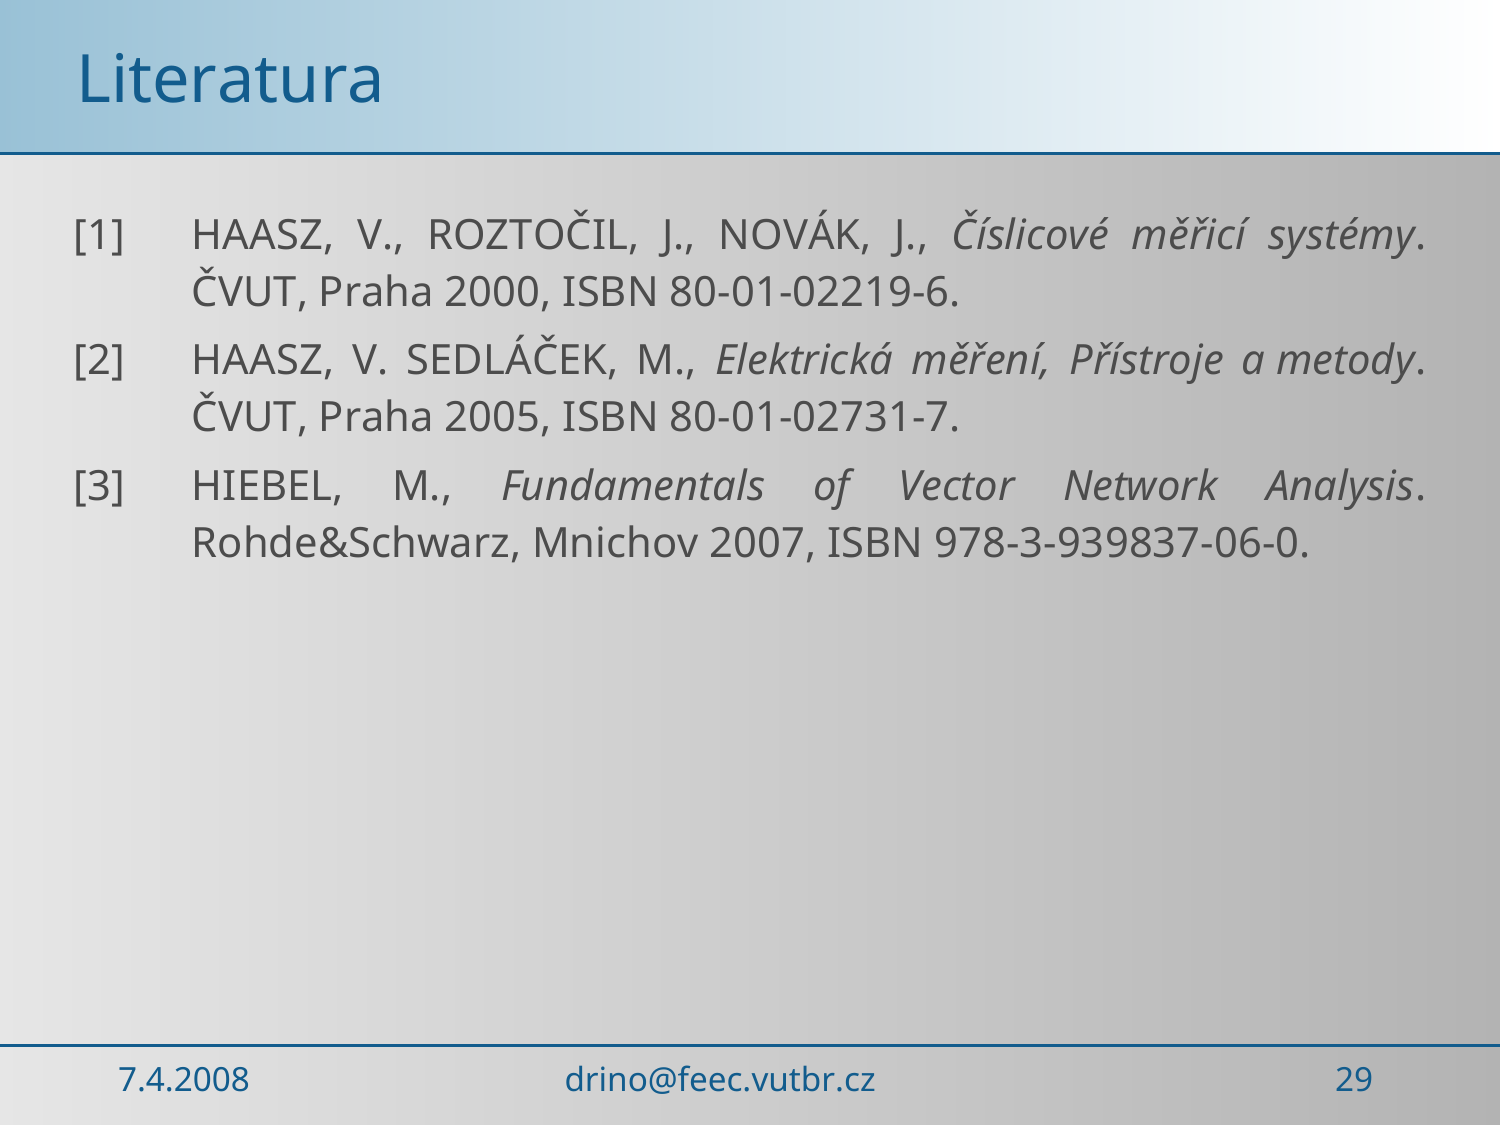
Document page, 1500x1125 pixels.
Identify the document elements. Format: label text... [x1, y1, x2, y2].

text_box [1] HAASZ, V., ROZTOČIL, J., NOVÁK, J., Číslicové měřicí systémy. ČVUT, Praha 2000, ISBN 80-01-02219-6. [2] HAASZ, V. SEDLÁČEK, M., Elektrická měření, Přístroje a metody. ČVUT, Praha 2005, ISBN 80-01-02731-7. [3] HIEBEL, M., Fundamentals of Vector Network Analysis. Rohde&Schwarz, Mnichov 2007, ISBN 978-3-939837-06-0. [59, 196, 1442, 578]
title Literatura [0, 0, 1500, 152]
text_box drino@feec.vutbr.cz [454, 1049, 987, 1125]
text_box 7.4.2008 [103, 1049, 432, 1125]
text_box <číslo> [1075, 1049, 1388, 1125]
